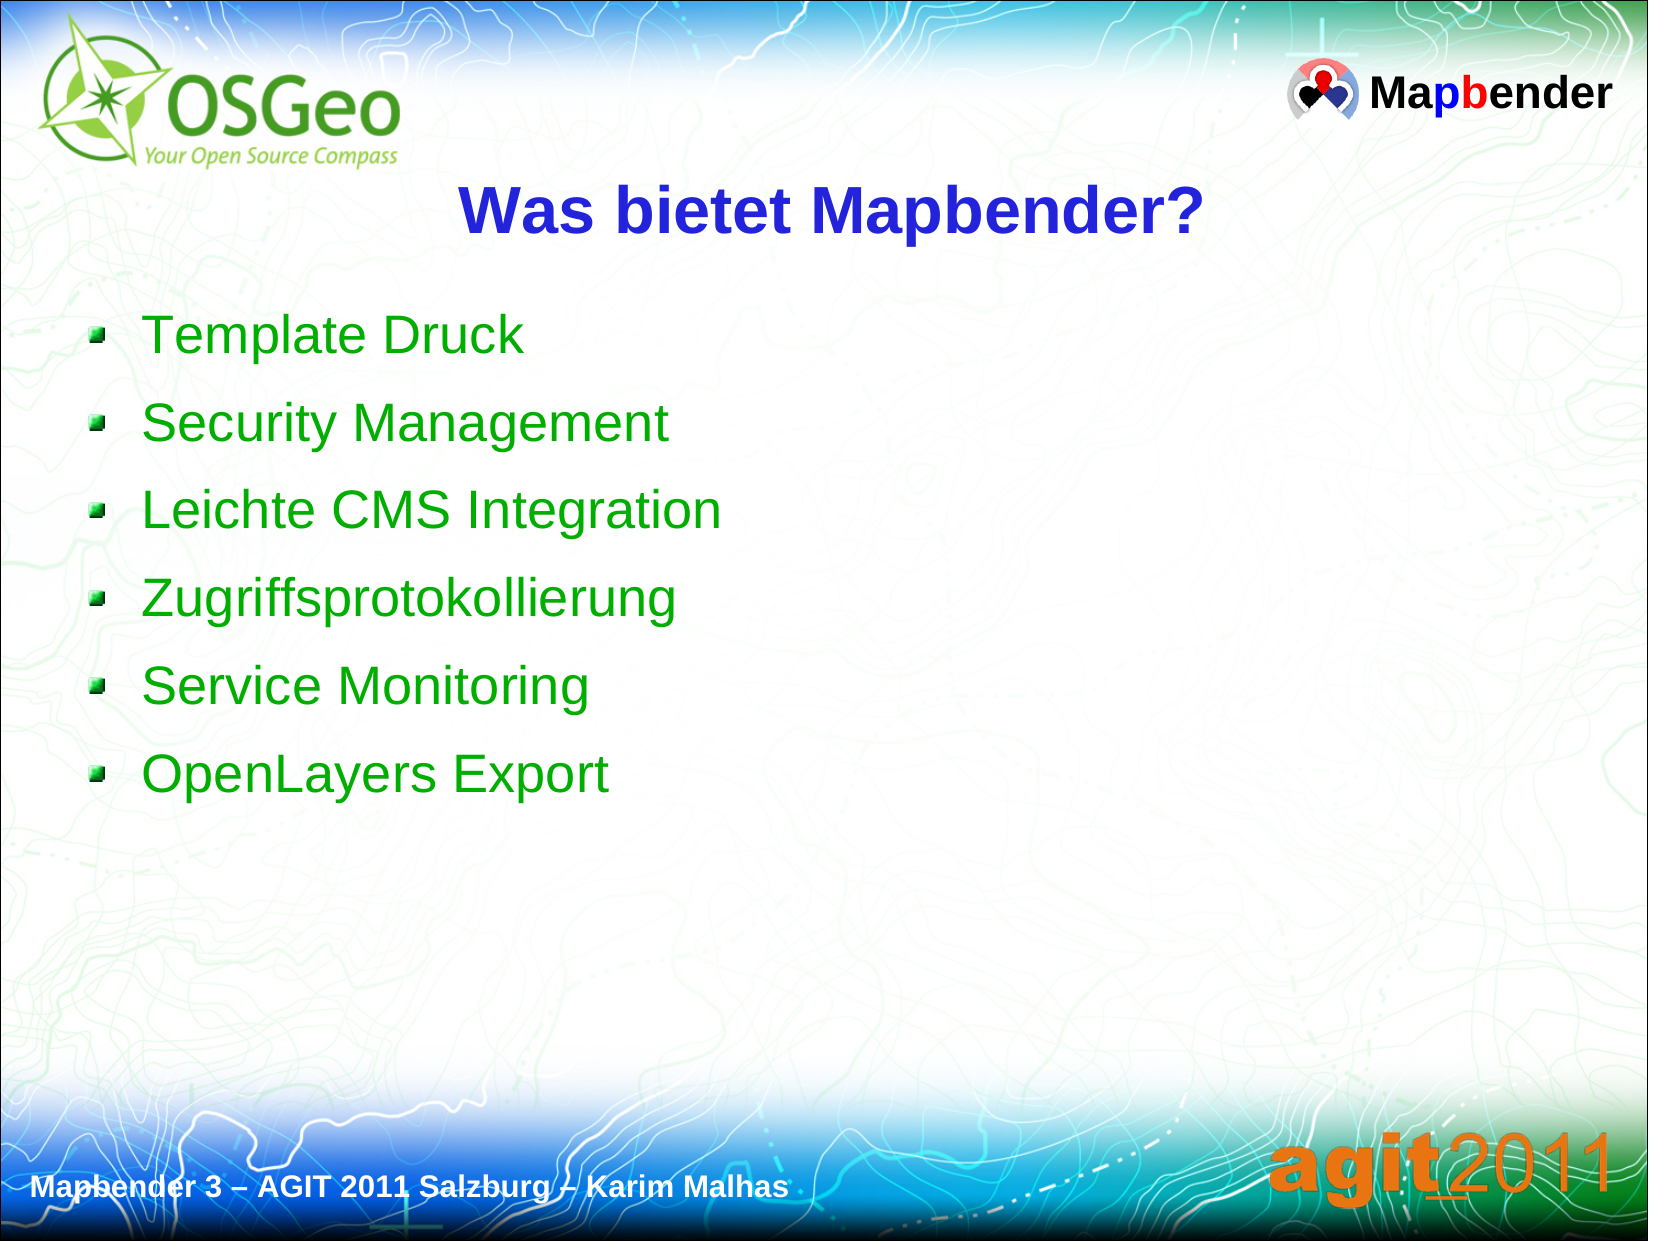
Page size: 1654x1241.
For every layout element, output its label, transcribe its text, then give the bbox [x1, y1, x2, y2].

title Was bietet Mapbender? [88, 143, 1577, 277]
list Template Druck Security Management Leichte CMS Integration Zugriffsprotokollierung Service Monitoring OpenLayers Export [70, 304, 1559, 1108]
picture [1, 1, 1647, 1240]
